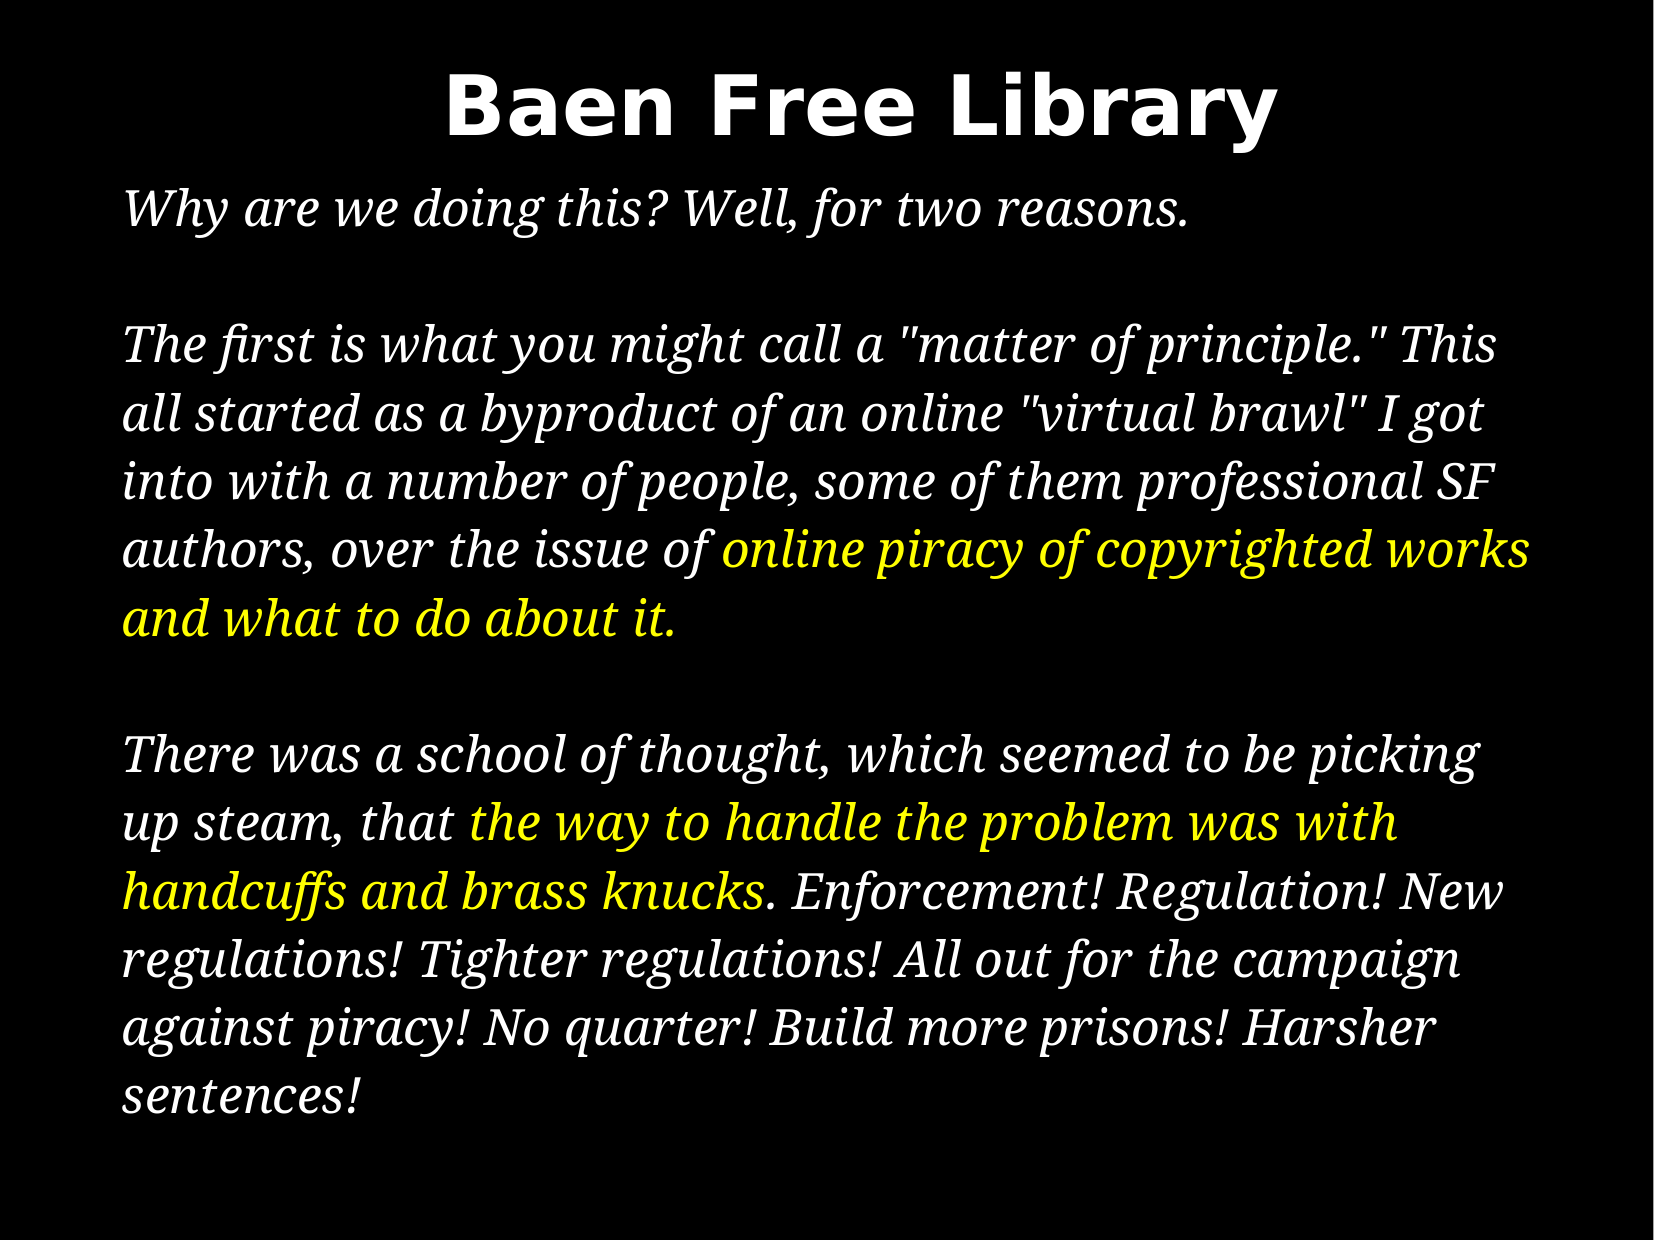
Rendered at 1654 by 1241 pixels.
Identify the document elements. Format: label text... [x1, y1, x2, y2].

text_box Why are we doing this? Well, for two reasons. The first is what you might call a "matter of principle." This all started as a byproduct of an online "virtual brawl" I got into with a number of people, some of them professional SF authors, over the issue of online piracy of copyrighted works and what to do about it. There was a school of thought, which seemed to be picking up steam, that the way to handle the problem was with handcuffs and brass knucks. Enforcement! Regulation! New regulations! Tighter regulations! All out for the campaign against piracy! No quarter! Build more prisons! Harsher sentences! [121, 182, 1532, 1092]
text_box Baen Free Library [86, 58, 1602, 182]
